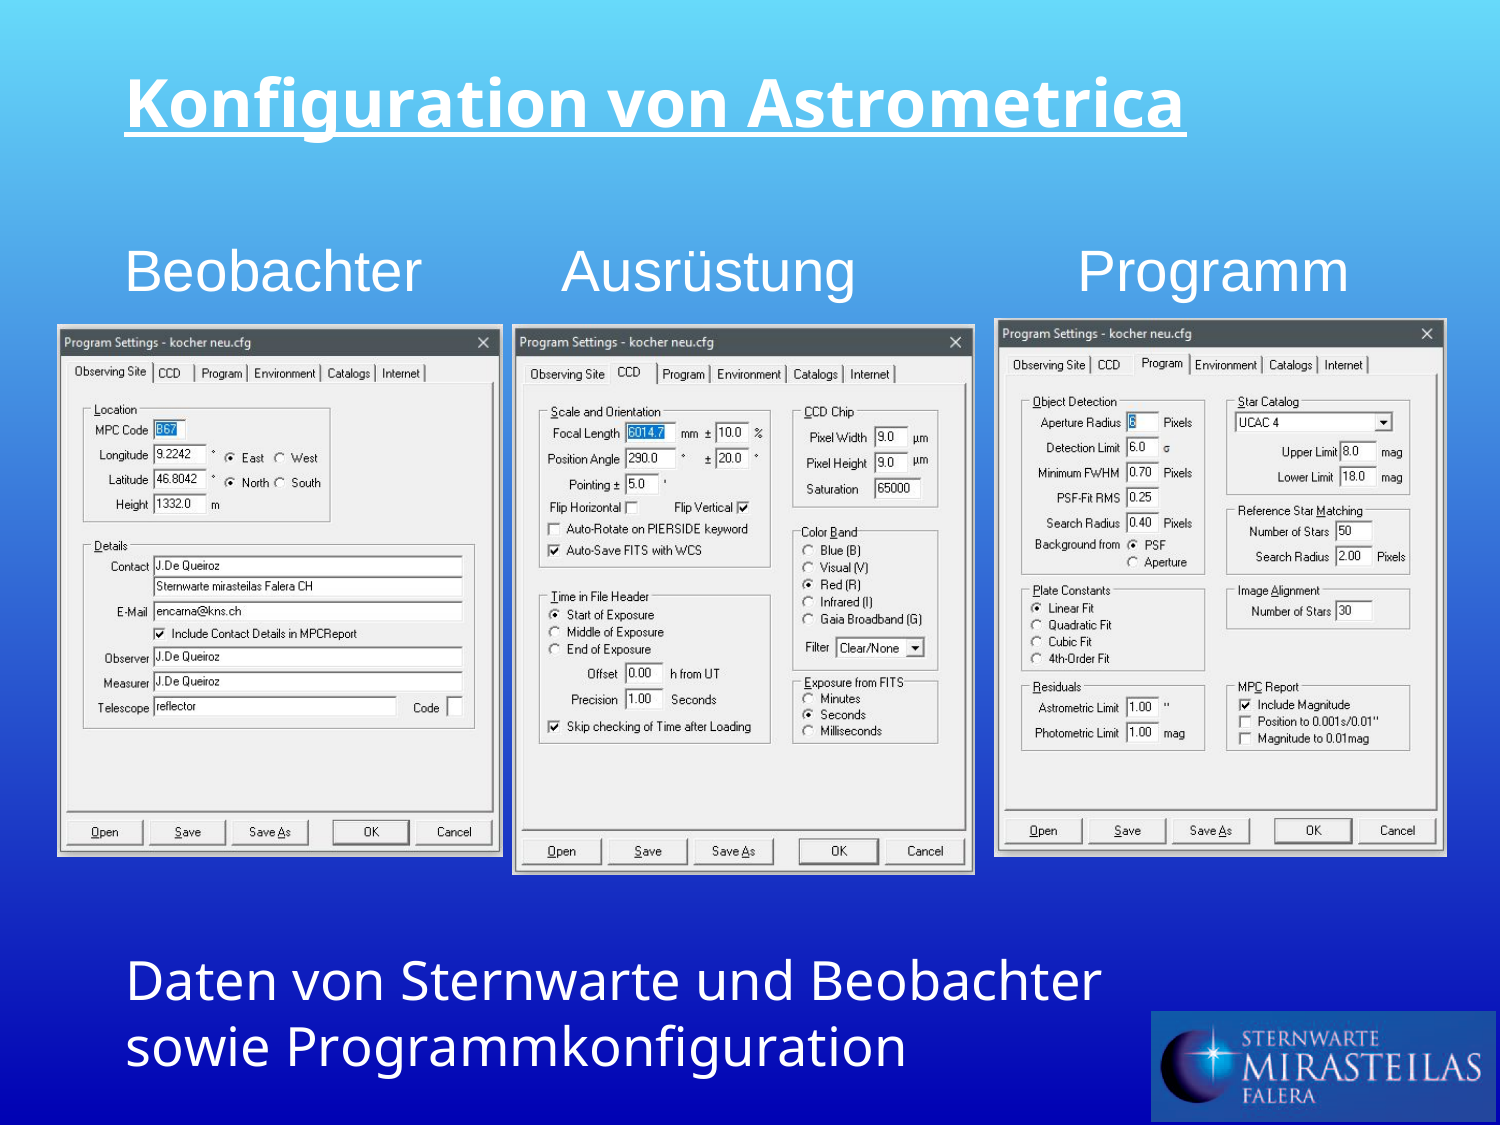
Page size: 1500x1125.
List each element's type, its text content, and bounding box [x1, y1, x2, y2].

picture [57, 324, 503, 857]
picture [994, 318, 1447, 857]
picture [1151, 1011, 1496, 1122]
picture [512, 324, 975, 875]
text_box Konfiguration von Astrometrica Beobachter Ausrüstung Programm Daten von Sternwarte und Beobachter sowie Programmkonfiguration [94, 53, 1430, 680]
